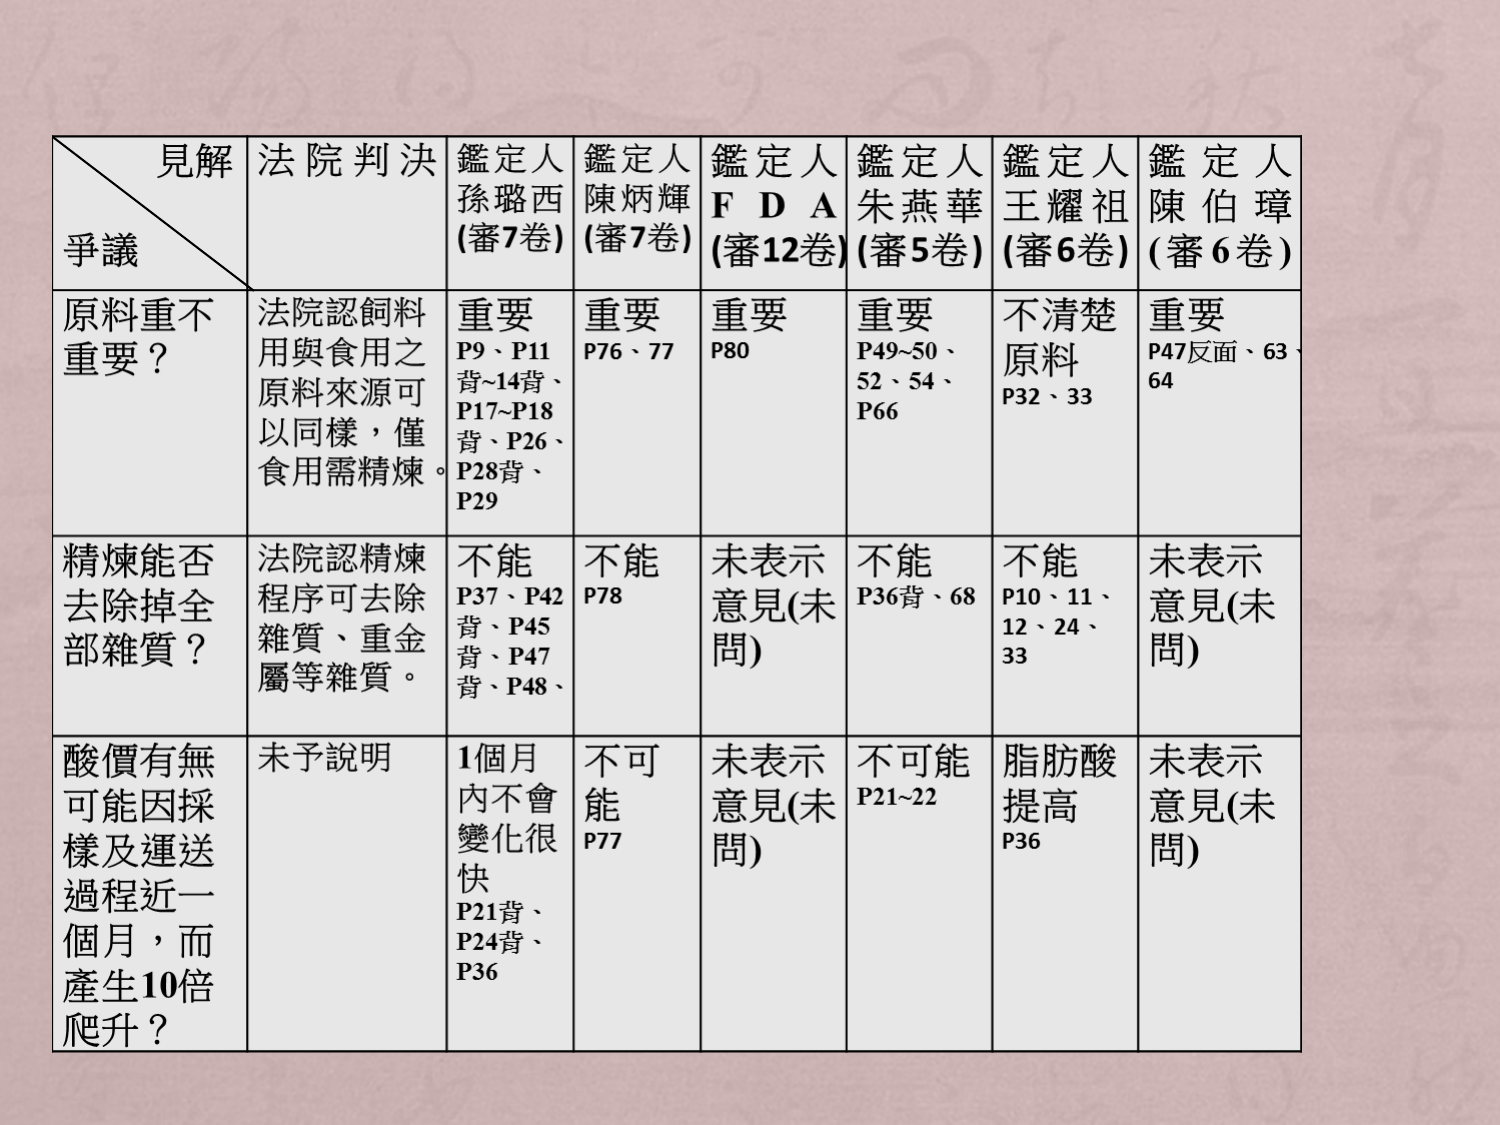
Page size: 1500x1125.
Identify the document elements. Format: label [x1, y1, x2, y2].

picture [52, 125, 1302, 1076]
